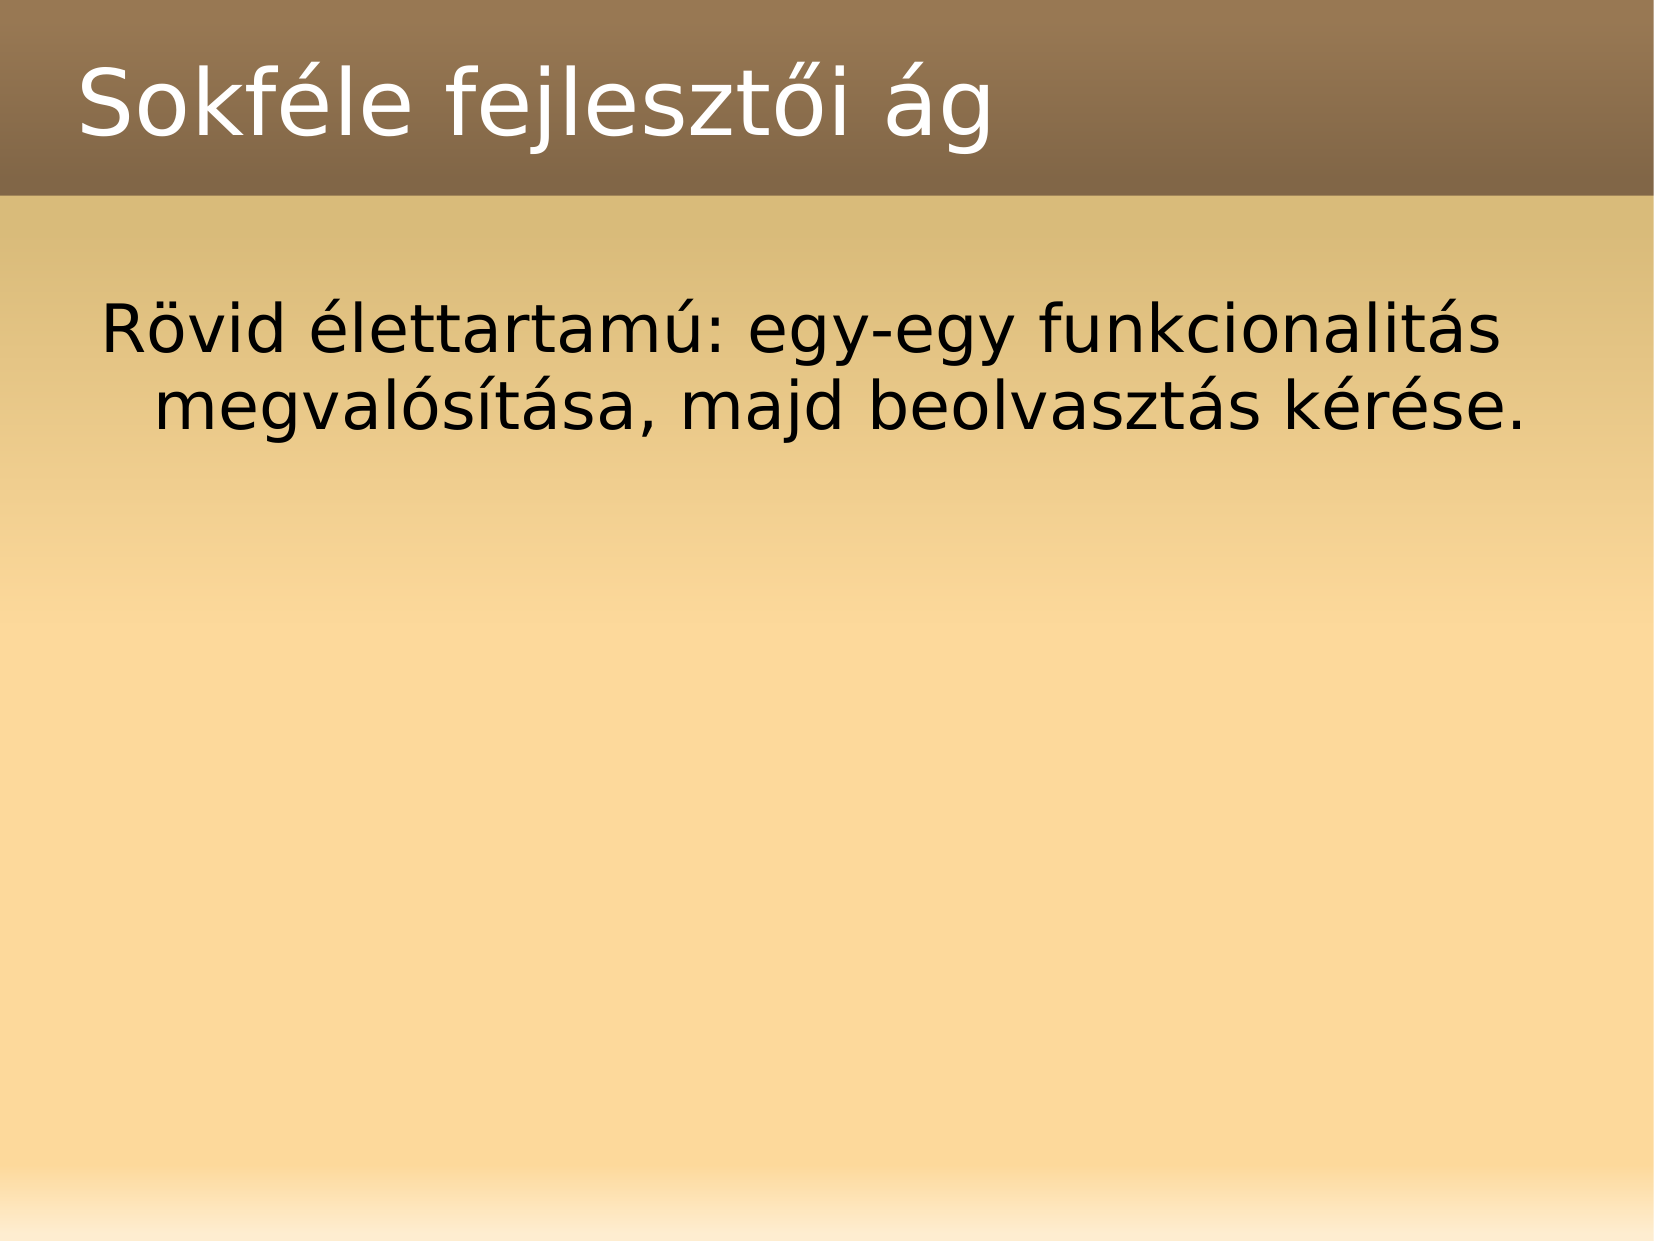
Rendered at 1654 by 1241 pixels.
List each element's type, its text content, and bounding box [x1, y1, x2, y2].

title Sokféle fejlesztői ág [76, 7, 1565, 200]
picture [0, 0, 1654, 1241]
list Rövid élettartamú: egy-egy funkcionalitás megvalósítása, majd beolvasztás kérése. [82, 290, 1571, 1094]
